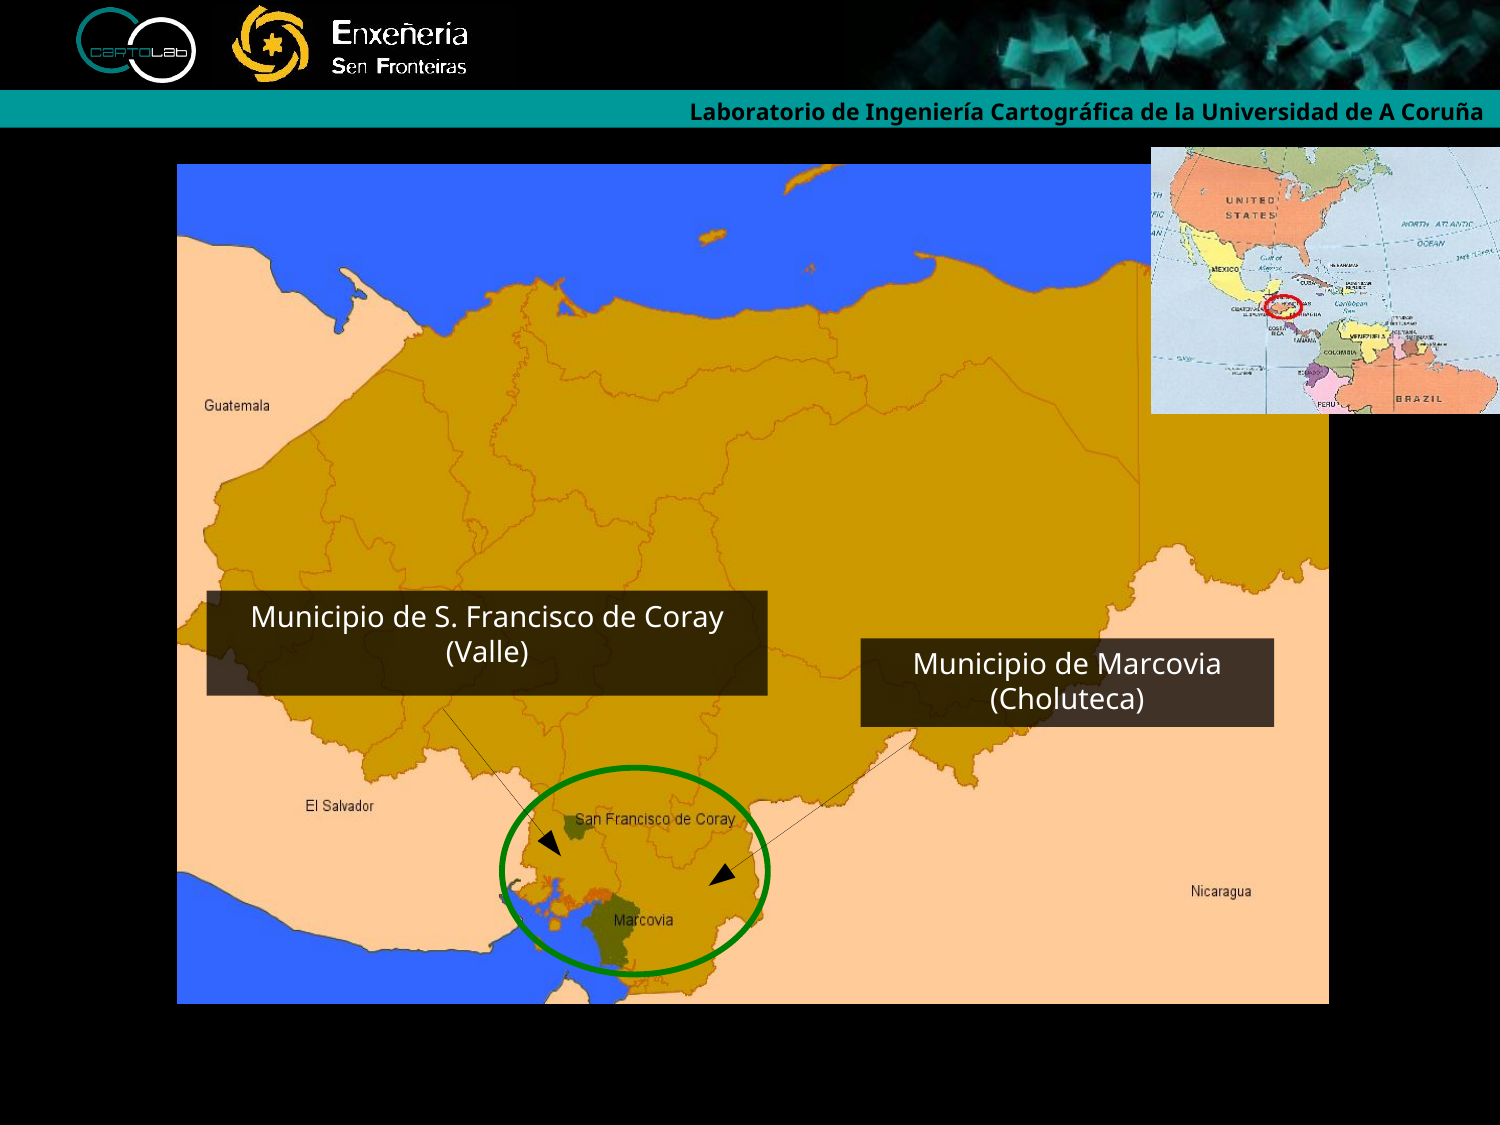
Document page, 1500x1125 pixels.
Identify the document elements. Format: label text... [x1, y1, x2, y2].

text_box Municipio de Marcovia (Choluteca) [860, 638, 1275, 727]
picture [844, 0, 1500, 90]
text_box Municipio de S. Francisco de Coray (Valle) [206, 590, 768, 696]
picture [76, 7, 196, 83]
picture [177, 147, 1500, 1004]
picture [212, 5, 516, 86]
